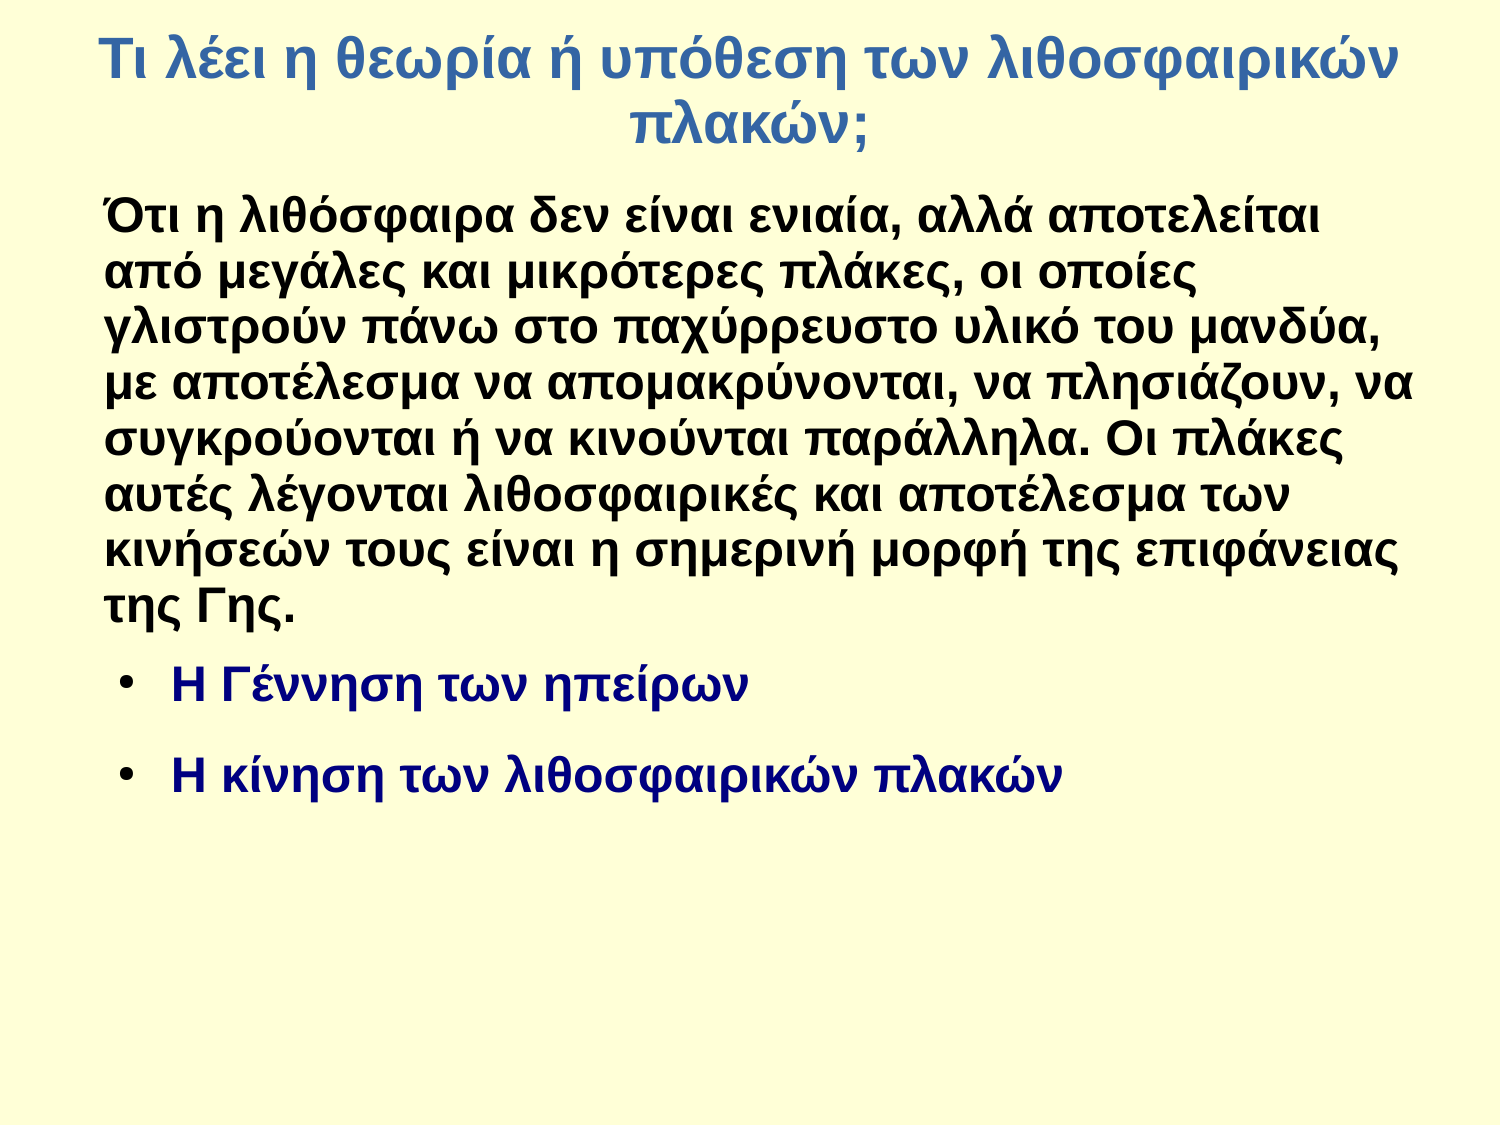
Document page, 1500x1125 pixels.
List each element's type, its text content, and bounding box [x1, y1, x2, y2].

list Ότι η λιθόσφαιρα δεν είναι ενιαία, αλλά αποτελείται από μεγάλες και μικρότερες πλάκες, οι οποίες γλιστρούν πάνω στο παχύρρευστο υλικό του μανδύα, με αποτέλεσμα να απομακρύνονται, να πλησιάζουν, να συγκρούονται ή να κινούνται παράλληλα. Οι πλάκες αυτές λέγονται λιθοσφαιρικές και αποτέλεσμα των κινήσεών τους είναι η σημερινή μορφή της επιφάνειας της Γης. [32, 187, 1417, 666]
list Η Γέννηση των ηπείρων Η κίνηση των λιθοσφαιρικών πλακών [99, 655, 1404, 963]
title Τι λέει η θεωρία ή υπόθεση των λιθοσφαιρικών πλακών; [75, 25, 1425, 156]
